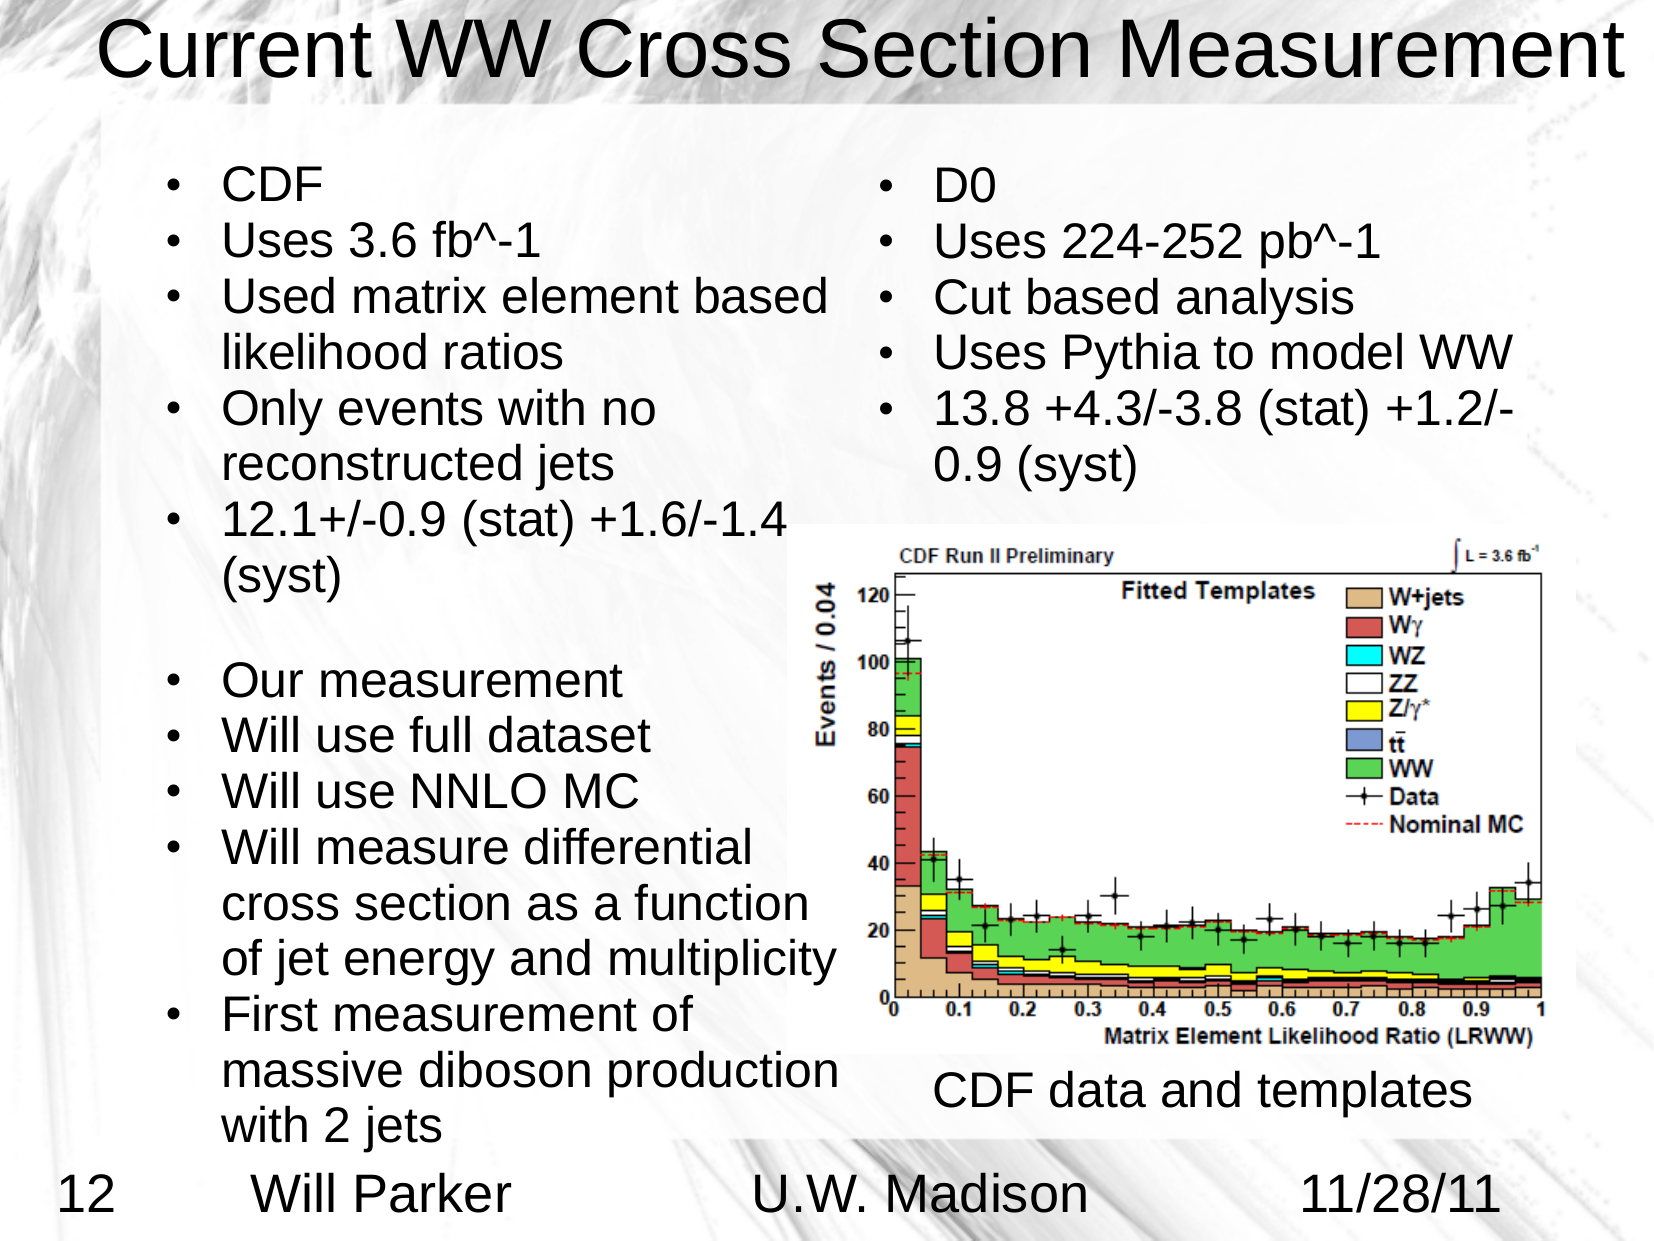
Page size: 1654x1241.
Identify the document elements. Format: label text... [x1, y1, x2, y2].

picture [0, 0, 1654, 1241]
text_box Our measurement Will use full dataset Will use NNLO MC Will measure differential cross section as a function of jet energy and multiplicity First measurement of massive diboson production with 2 jets [150, 644, 863, 1218]
text_box D0 Uses 224-252 pb^-1 Cut based analysis Uses Pythia to model WW 13.8 +4.3/-3.8 (stat) +1.2/-0.9 (syst) [862, 150, 1576, 612]
text_box Will Parker U.W. Madison 11/28/11 [151, 1160, 1566, 1241]
text_box CDF data and templates [917, 1054, 1538, 1126]
text_box CDF Uses 3.6 fb^-1 Used matrix element based likelihood ratios Only events with no reconstructed jets 12.1+/-0.9 (stat) +1.6/-1.4 (syst) [150, 149, 863, 644]
title Current WW Cross Section Measurement [33, 0, 1654, 131]
list 12 [0, 1159, 151, 1241]
